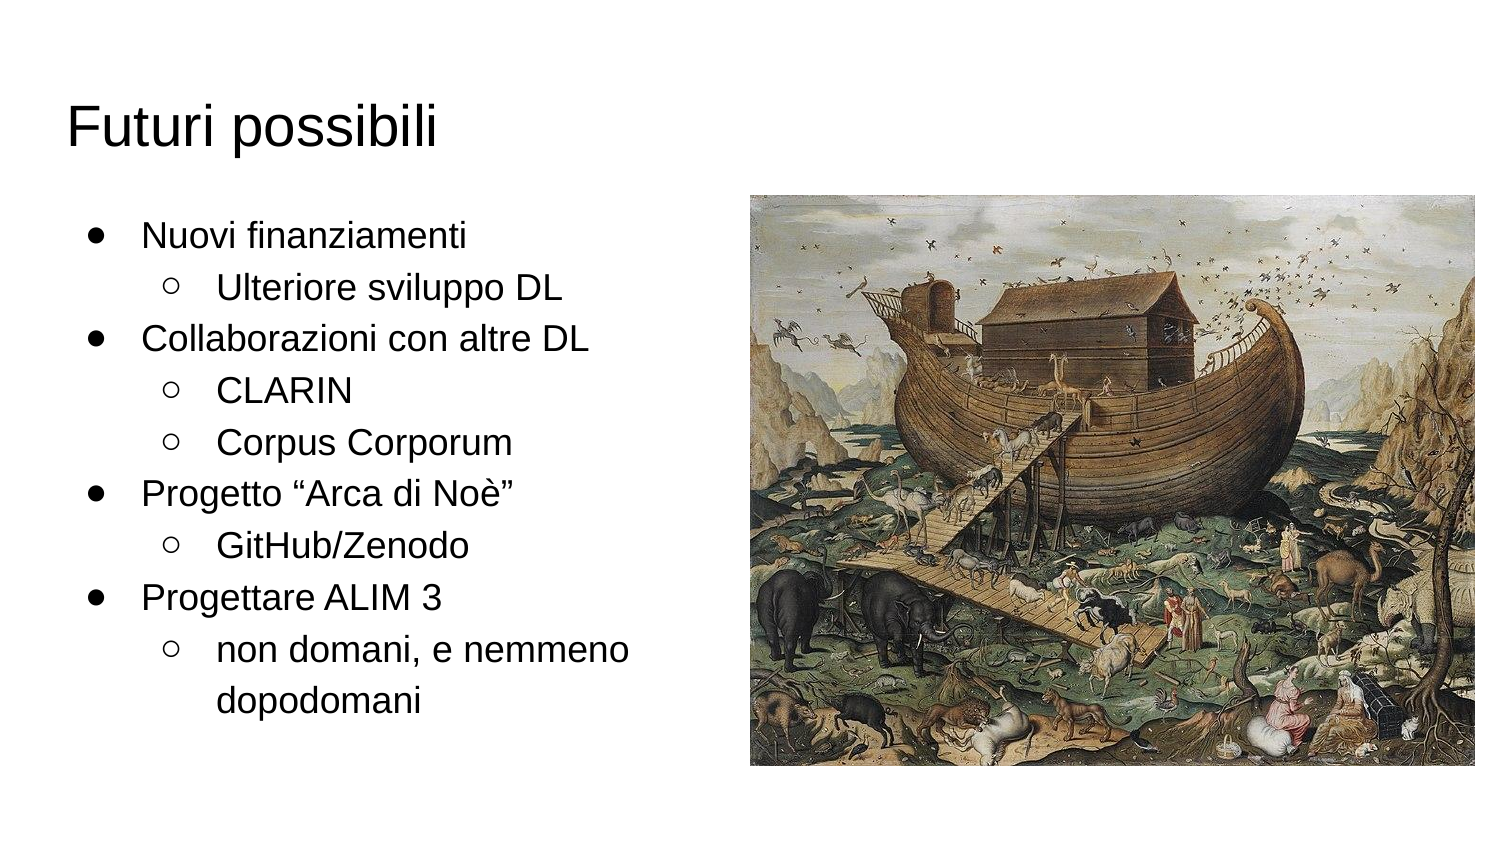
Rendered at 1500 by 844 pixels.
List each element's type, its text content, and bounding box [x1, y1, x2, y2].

list Nuovi finanziamenti Ulteriore sviluppo DL Collaborazioni con altre DL CLARIN Corpus Corporum Progetto “Arca di Noè” GitHub/Zenodo Progettare ALIM 3 non domani, e nemmeno dopodomani [51, 189, 690, 750]
title Futuri possibili [51, 72, 1449, 167]
picture [750, 195, 1475, 766]
